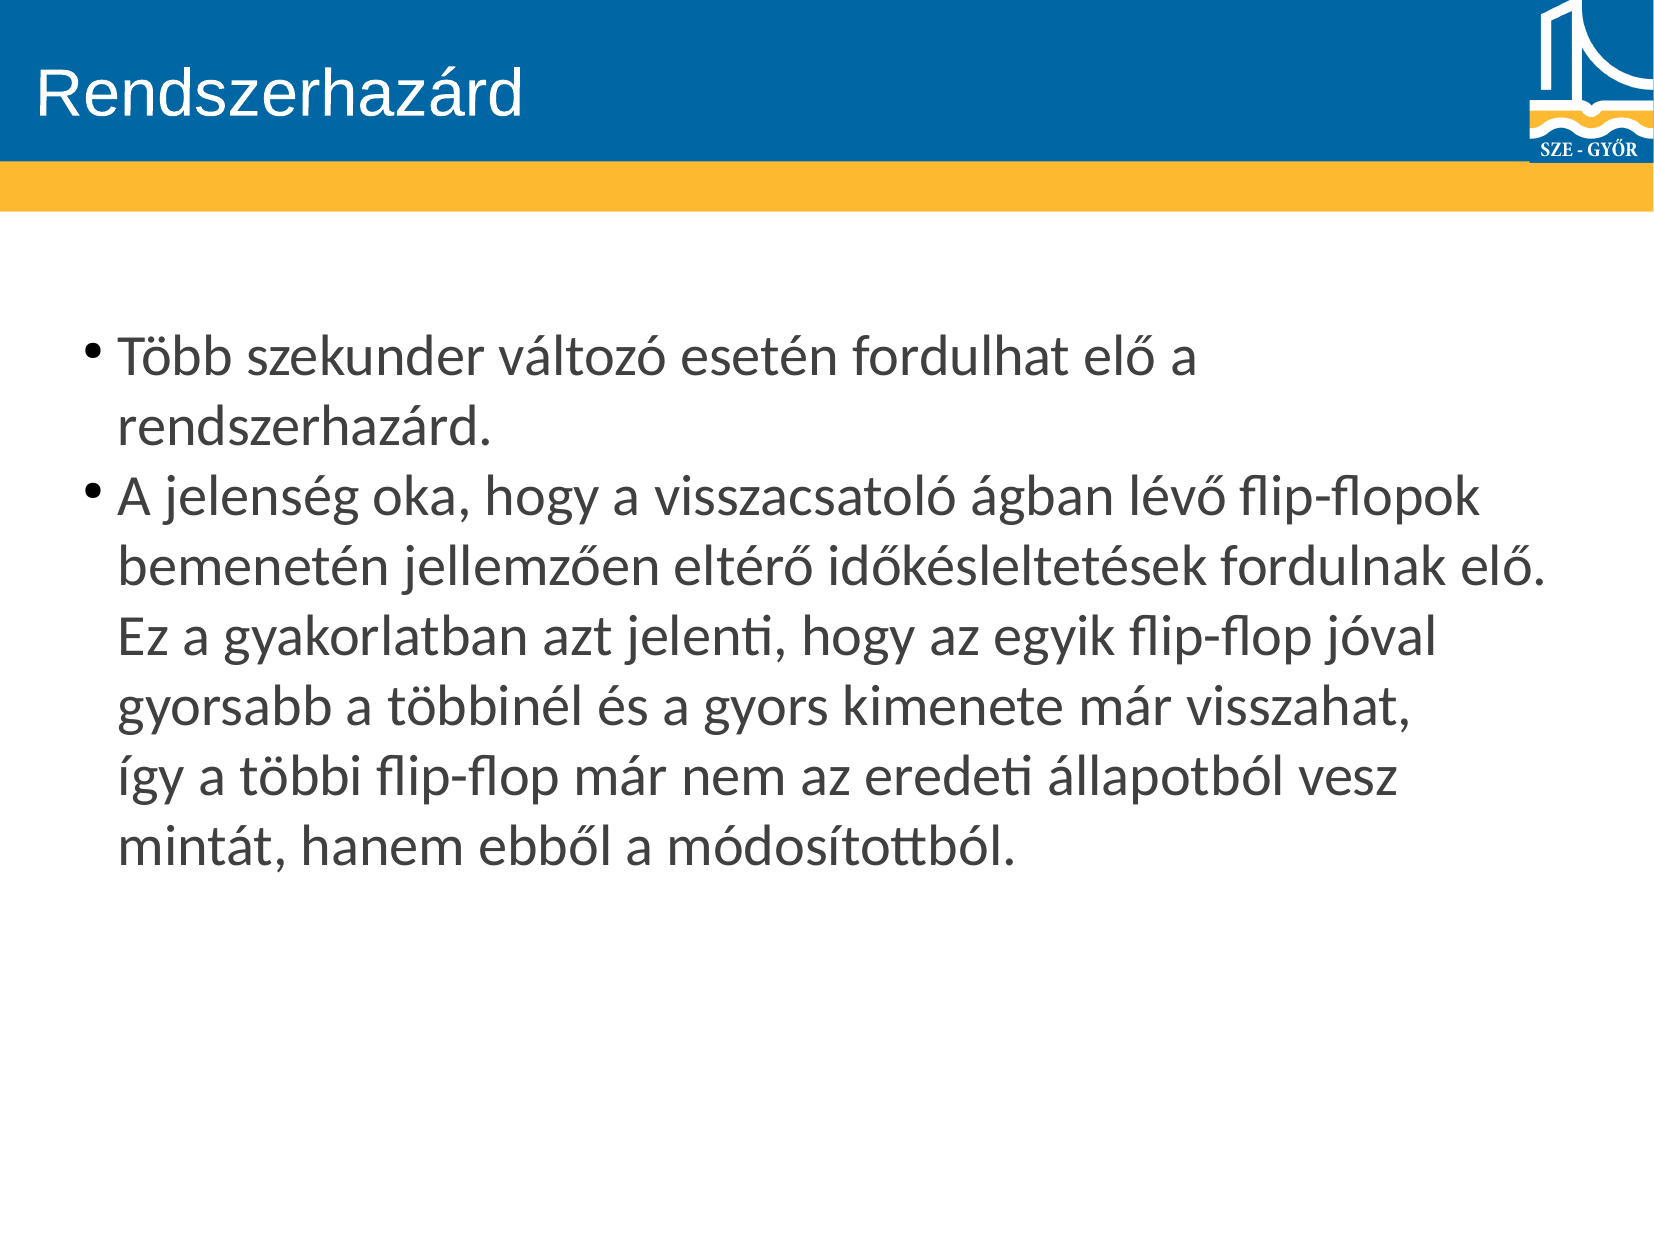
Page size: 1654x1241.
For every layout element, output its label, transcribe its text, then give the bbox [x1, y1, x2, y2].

text_box Rendszerhazárd [34, 48, 1524, 144]
text_box Több szekunder változó esetén fordulhat elő a rendszerhazárd. A jelenség oka, hogy a visszacsatoló ágban lévő flip-flopok bemenetén jellemzően eltérő időkésleltetések fordulnak elő. Ez a gyakorlatban azt jelenti, hogy az egyik flip-flop jóval gyorsabb a többinél és a gyors kimenete már visszahat, így a többi flip-flop már nem az eredeti állapotból vesz mintát, hanem ebből a módosítottból. [82, 247, 1571, 1198]
picture [1529, 0, 1654, 163]
